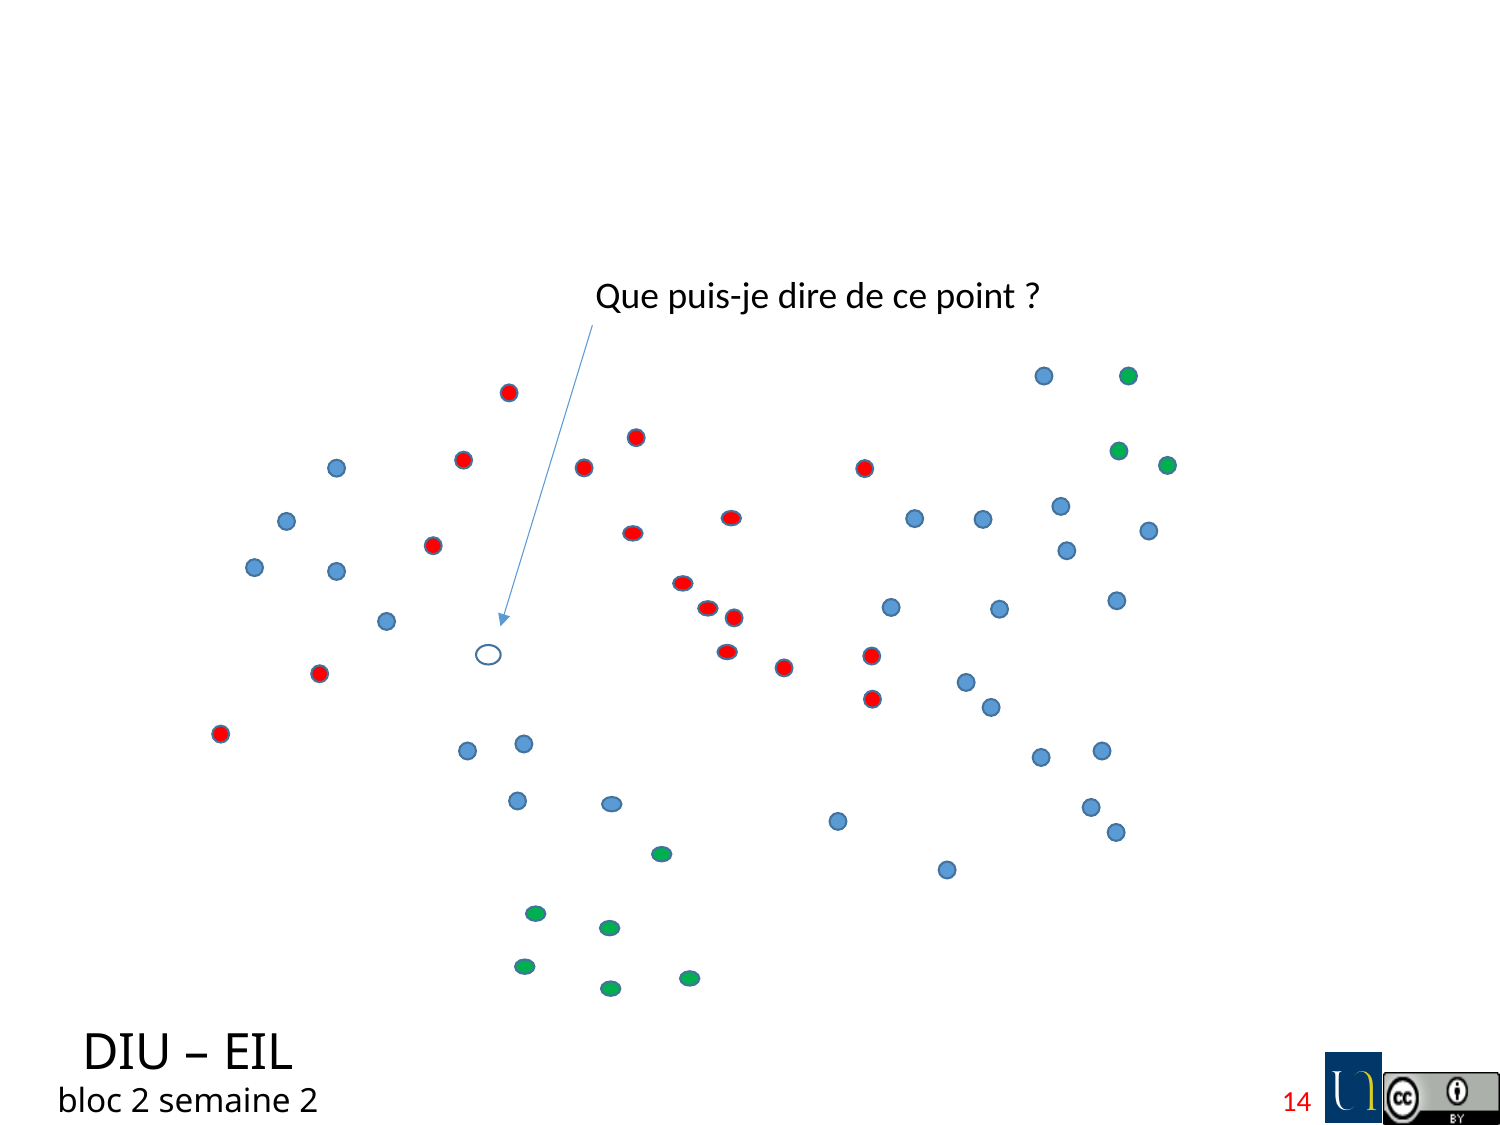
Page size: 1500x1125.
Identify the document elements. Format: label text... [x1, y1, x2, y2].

text_box [602, 796, 622, 812]
text_box [424, 537, 442, 555]
text_box [515, 735, 533, 753]
text_box [328, 459, 346, 477]
text_box [1110, 442, 1128, 460]
text_box [991, 600, 1009, 618]
text_box [882, 598, 900, 616]
text_box [938, 861, 956, 879]
text_box [526, 906, 546, 921]
text_box [698, 601, 718, 616]
text_box [1035, 367, 1053, 385]
text_box [829, 812, 847, 830]
text_box [575, 459, 593, 477]
text_box [599, 920, 620, 936]
text_box [623, 526, 643, 541]
text_box [1159, 456, 1176, 474]
picture [1383, 1072, 1500, 1125]
text_box [455, 451, 473, 469]
text_box [864, 690, 881, 708]
picture [1325, 1052, 1382, 1123]
text_box Que puis-je dire de ce point ? [580, 264, 1057, 324]
text_box [1120, 367, 1137, 385]
text_box [1058, 542, 1076, 560]
text_box [725, 609, 743, 627]
text_box [500, 384, 518, 402]
text_box [246, 559, 263, 577]
text_box [652, 846, 672, 862]
text_box [863, 647, 881, 665]
text_box [627, 429, 645, 447]
text_box [721, 510, 741, 526]
text_box [1032, 748, 1050, 766]
text_box [212, 725, 230, 743]
text_box [1140, 522, 1158, 540]
slide_number <numéro> [1240, 1070, 1327, 1125]
text_box [1093, 742, 1111, 760]
text_box [278, 512, 295, 530]
text_box [311, 665, 329, 683]
text_box [1082, 799, 1100, 816]
text_box [378, 612, 396, 630]
text_box [1108, 592, 1126, 610]
text_box [515, 959, 535, 974]
text_box [1052, 497, 1070, 515]
text_box [982, 698, 1000, 716]
text_box [856, 460, 874, 478]
text_box [328, 562, 346, 580]
text_box [717, 644, 737, 660]
text_box [775, 659, 793, 677]
text_box [509, 792, 527, 810]
text_box [459, 742, 476, 760]
text_box [906, 510, 924, 528]
text_box [1107, 823, 1125, 841]
text_box [974, 510, 992, 528]
text_box [601, 981, 621, 996]
text_box [680, 971, 700, 986]
text_box [673, 576, 693, 591]
text_box [957, 673, 975, 691]
